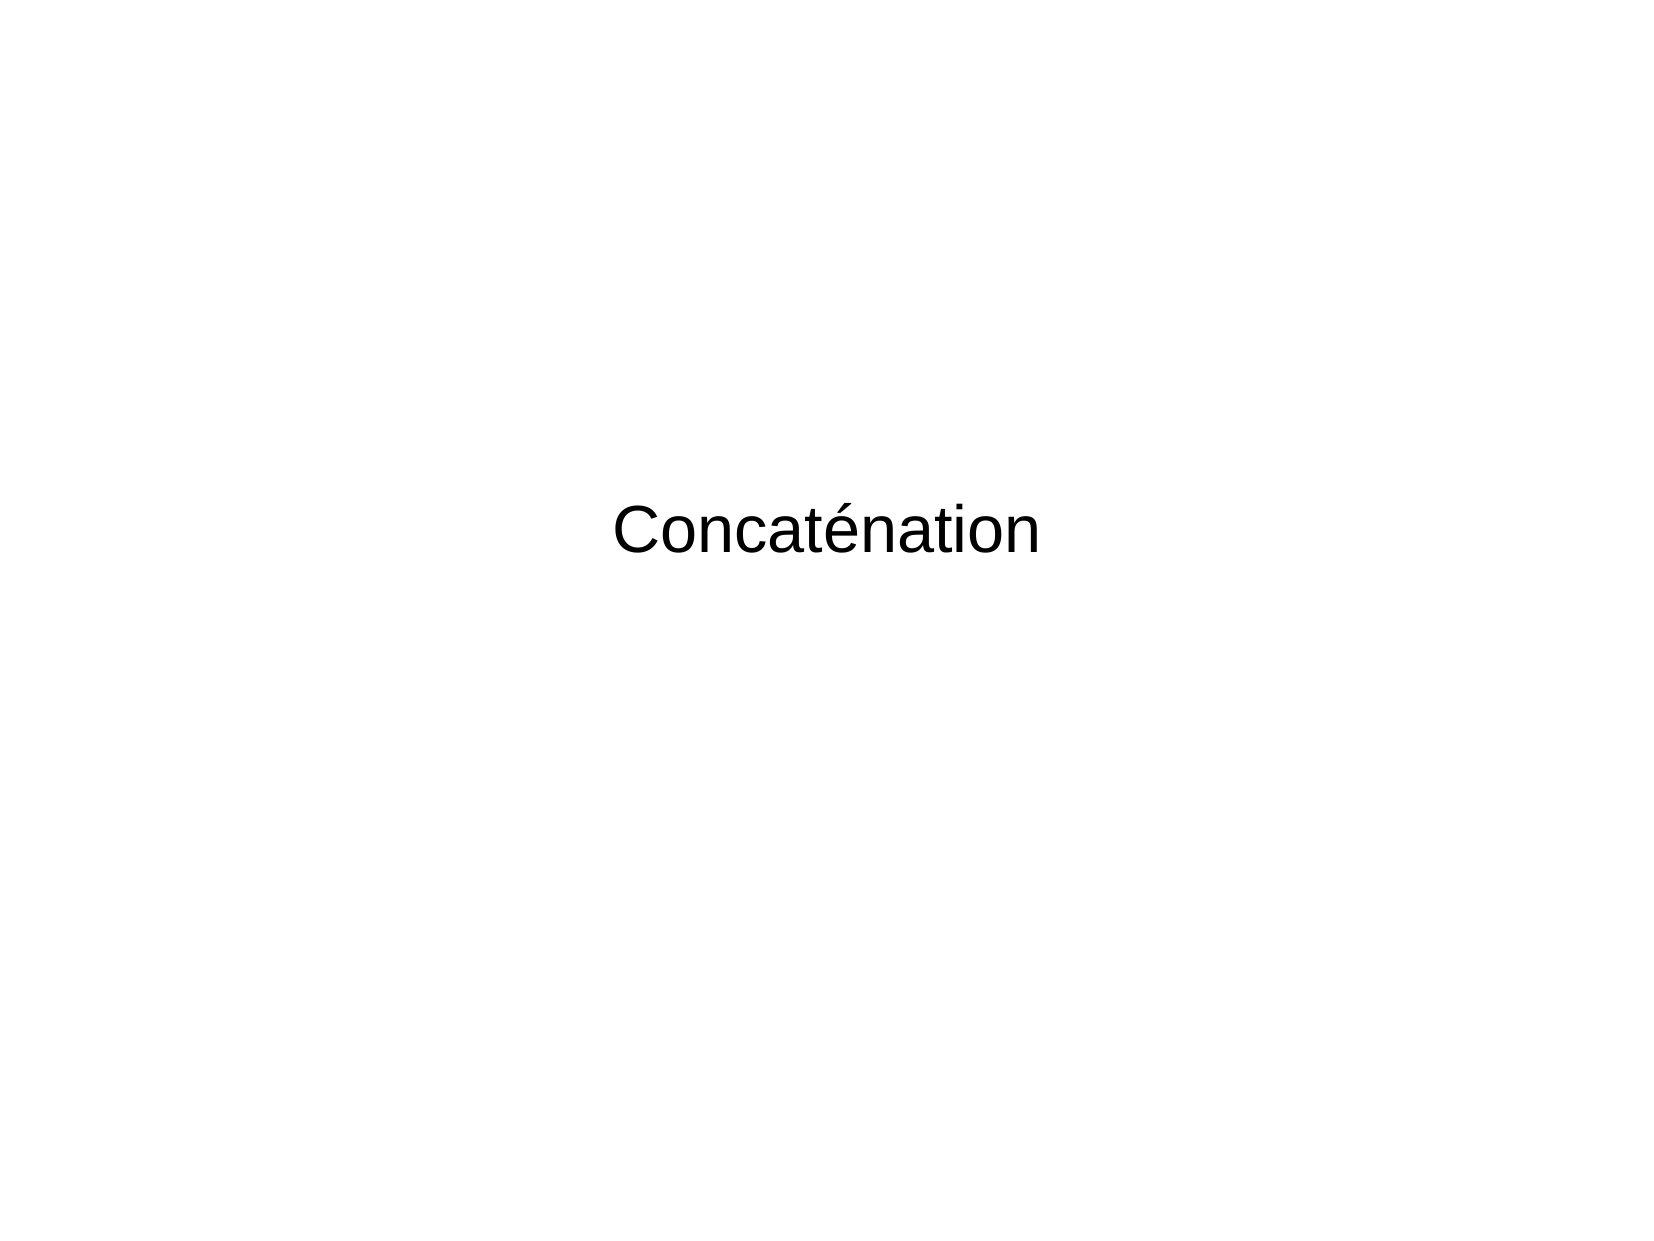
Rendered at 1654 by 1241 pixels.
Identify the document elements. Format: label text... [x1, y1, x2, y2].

subtitle Concaténation [82, 49, 1571, 1010]
